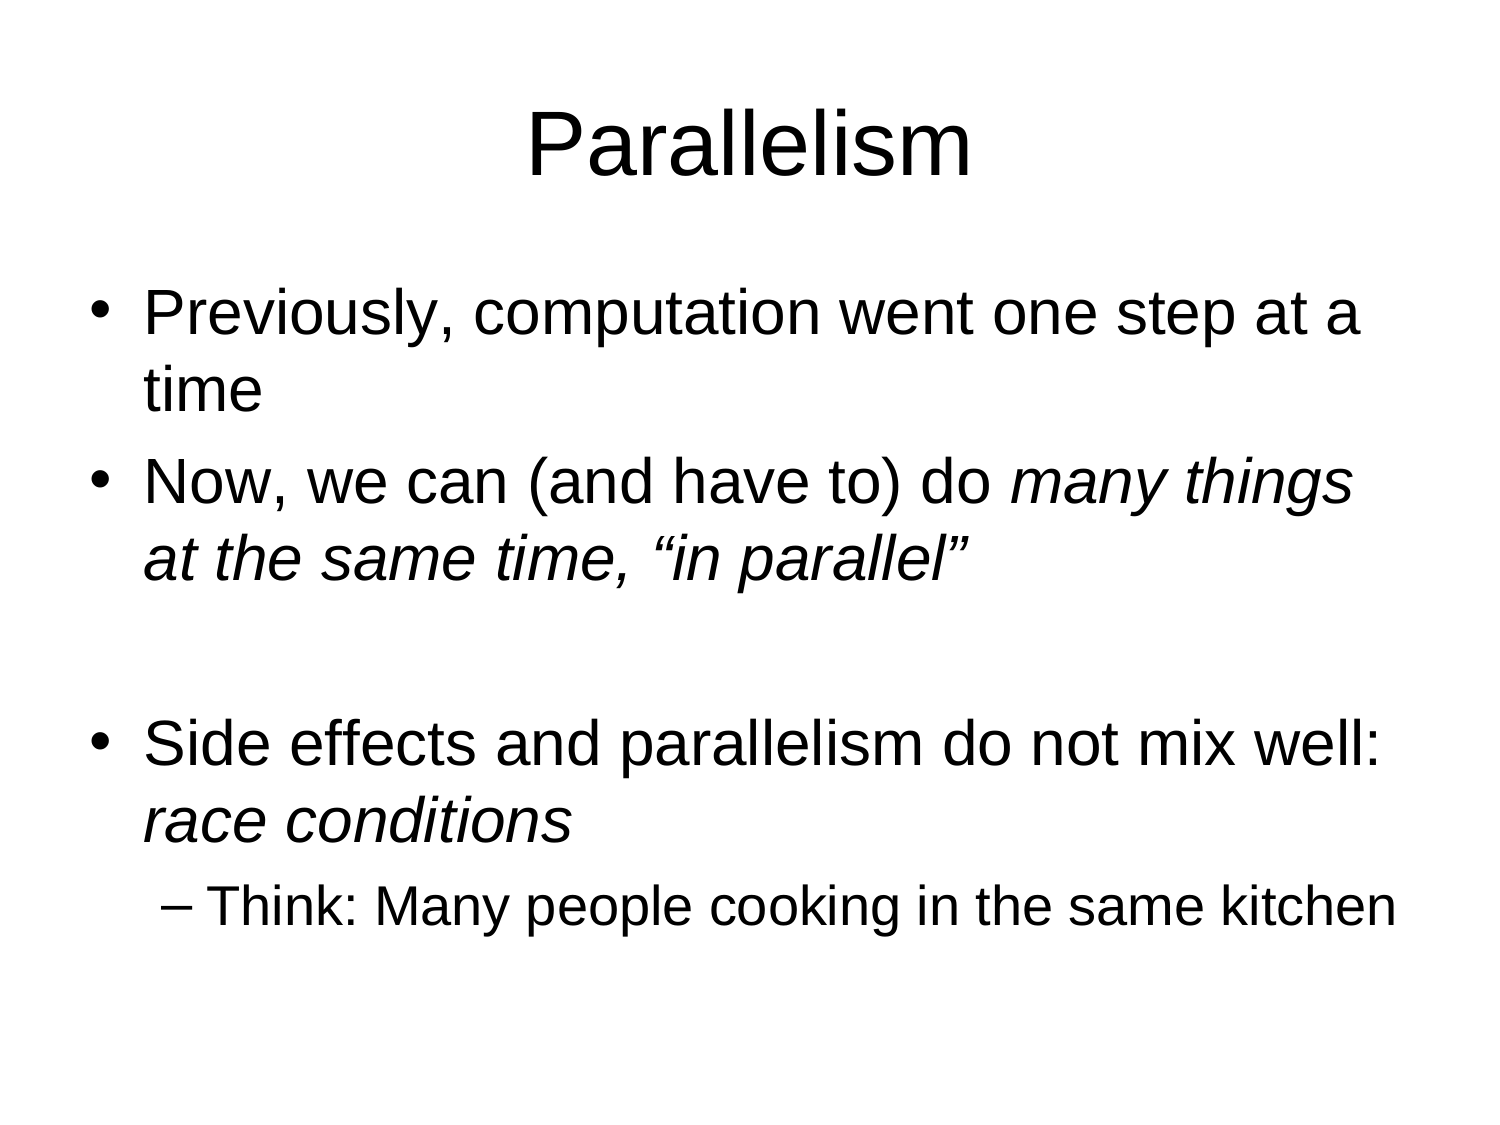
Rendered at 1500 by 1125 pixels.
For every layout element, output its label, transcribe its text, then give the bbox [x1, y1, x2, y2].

list Previously, computation went one step at a time Now, we can (and have to) do many things at the same time, “in parallel” Side effects and parallelism do not mix well: race conditions Think: Many people cooking in the same kitchen [75, 262, 1426, 1005]
title Parallelism [75, 44, 1426, 233]
